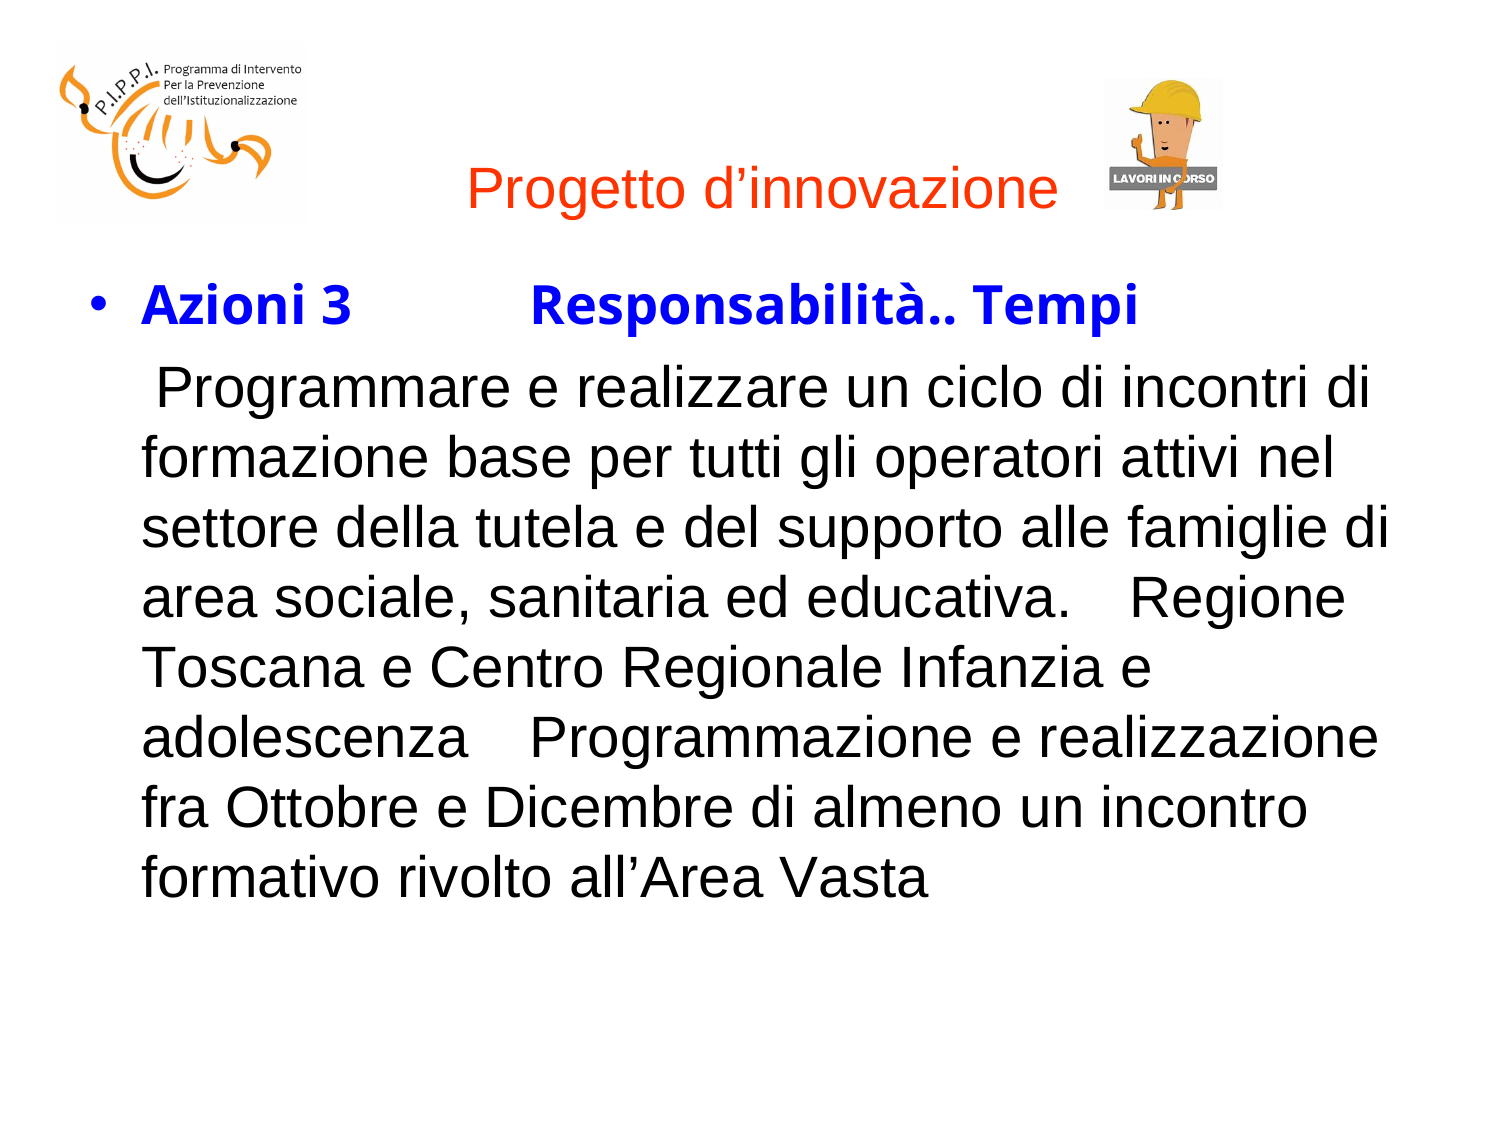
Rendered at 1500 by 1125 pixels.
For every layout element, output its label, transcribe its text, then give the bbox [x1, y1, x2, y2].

list Azioni 3 Responsabilità.. Tempi Programmare e realizzare un ciclo di incontri di formazione base per tutti gli operatori attivi nel settore della tutela e del supporto alle famiglie di area sociale, sanitaria ed educativa. Regione Toscana e Centro Regionale Infanzia e adolescenza Programmazione e realizzazione fra Ottobre e Dicembre di almeno un incontro formativo rivolto all’Area Vasta [75, 262, 1426, 1007]
title Progetto d’innovazione [88, 17, 1439, 233]
picture [53, 42, 308, 225]
picture [1104, 78, 1223, 210]
